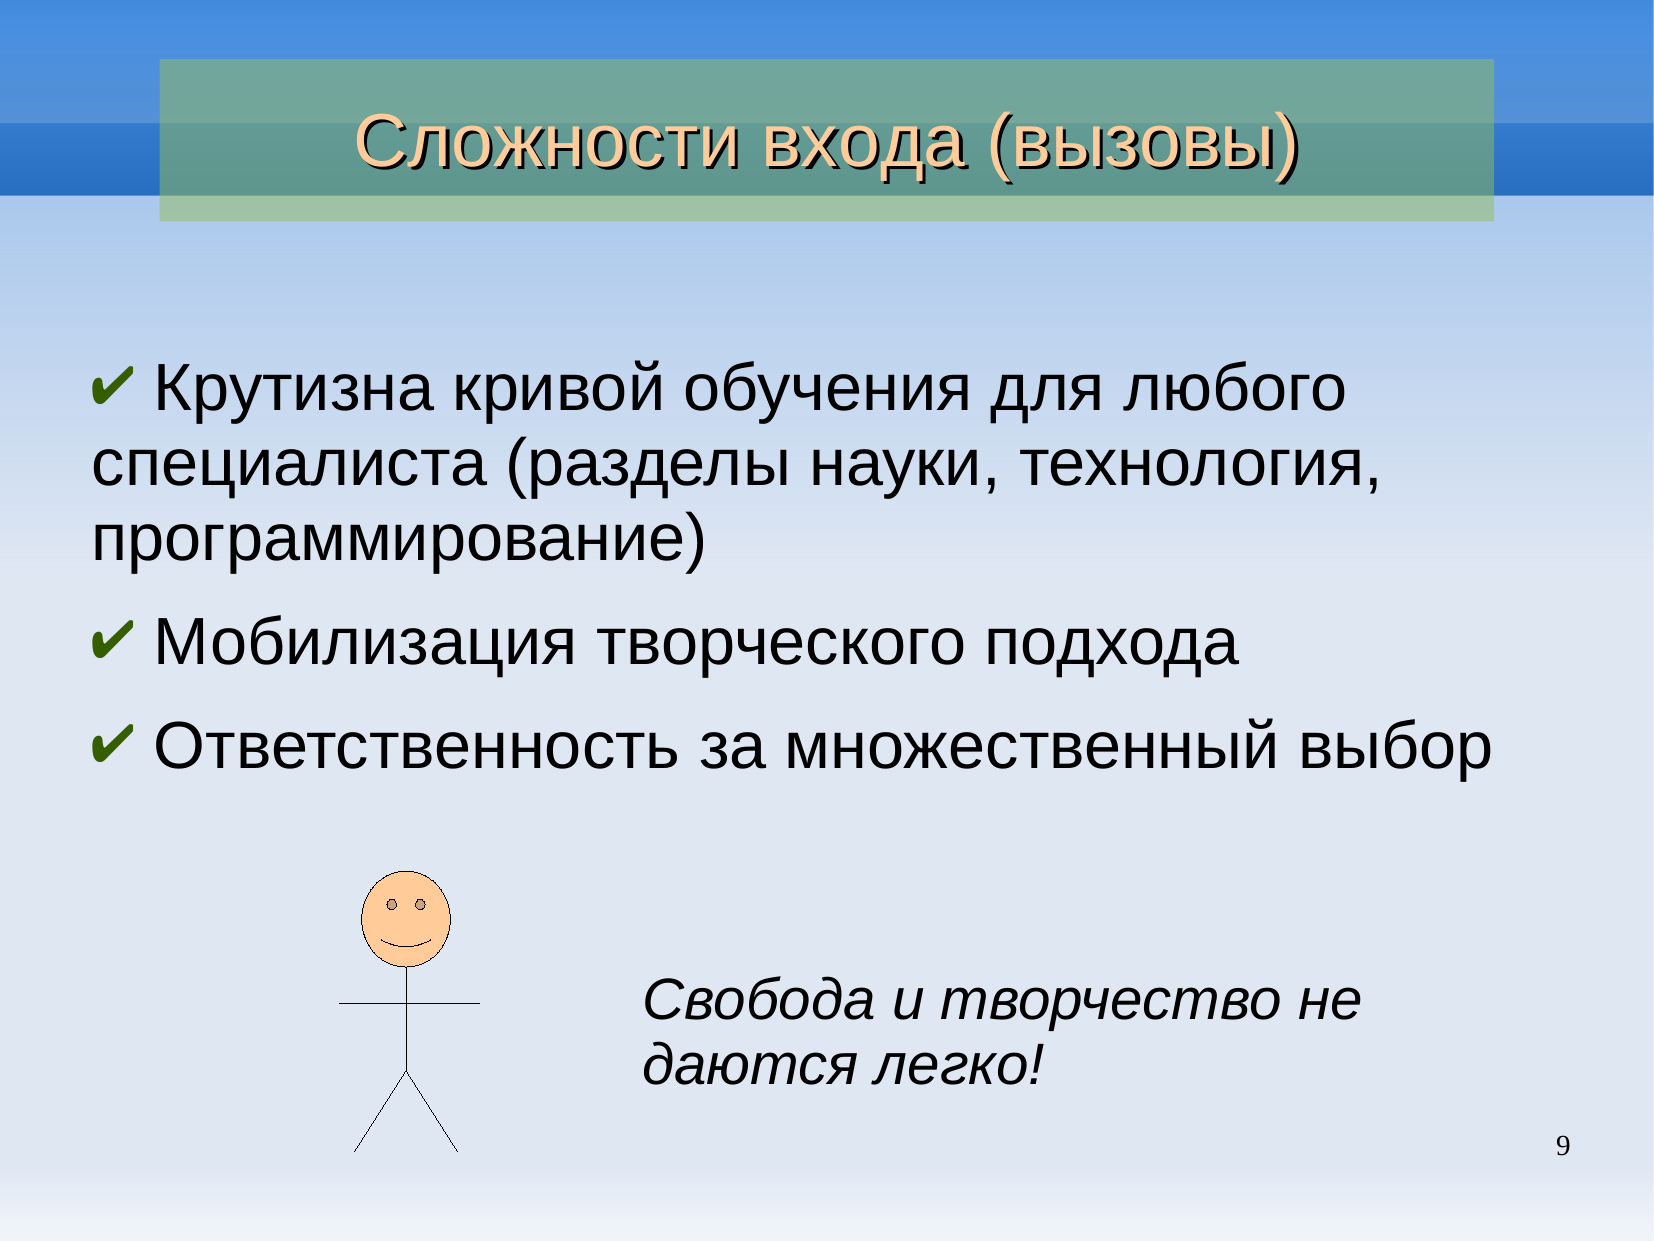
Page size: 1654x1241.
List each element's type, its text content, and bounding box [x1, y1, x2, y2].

text_box [361, 871, 451, 968]
picture [0, 0, 1654, 1241]
title Сложности входа (вызовы) [159, 59, 1495, 222]
text_box Крутизна кривой обучения для любого специалиста (разделы науки, технология, программирование) Мобилизация творческого подхода Ответственность за множественный выбор [76, 342, 1561, 791]
text_box Свобода и творчество не даются легко! [627, 959, 1418, 1104]
